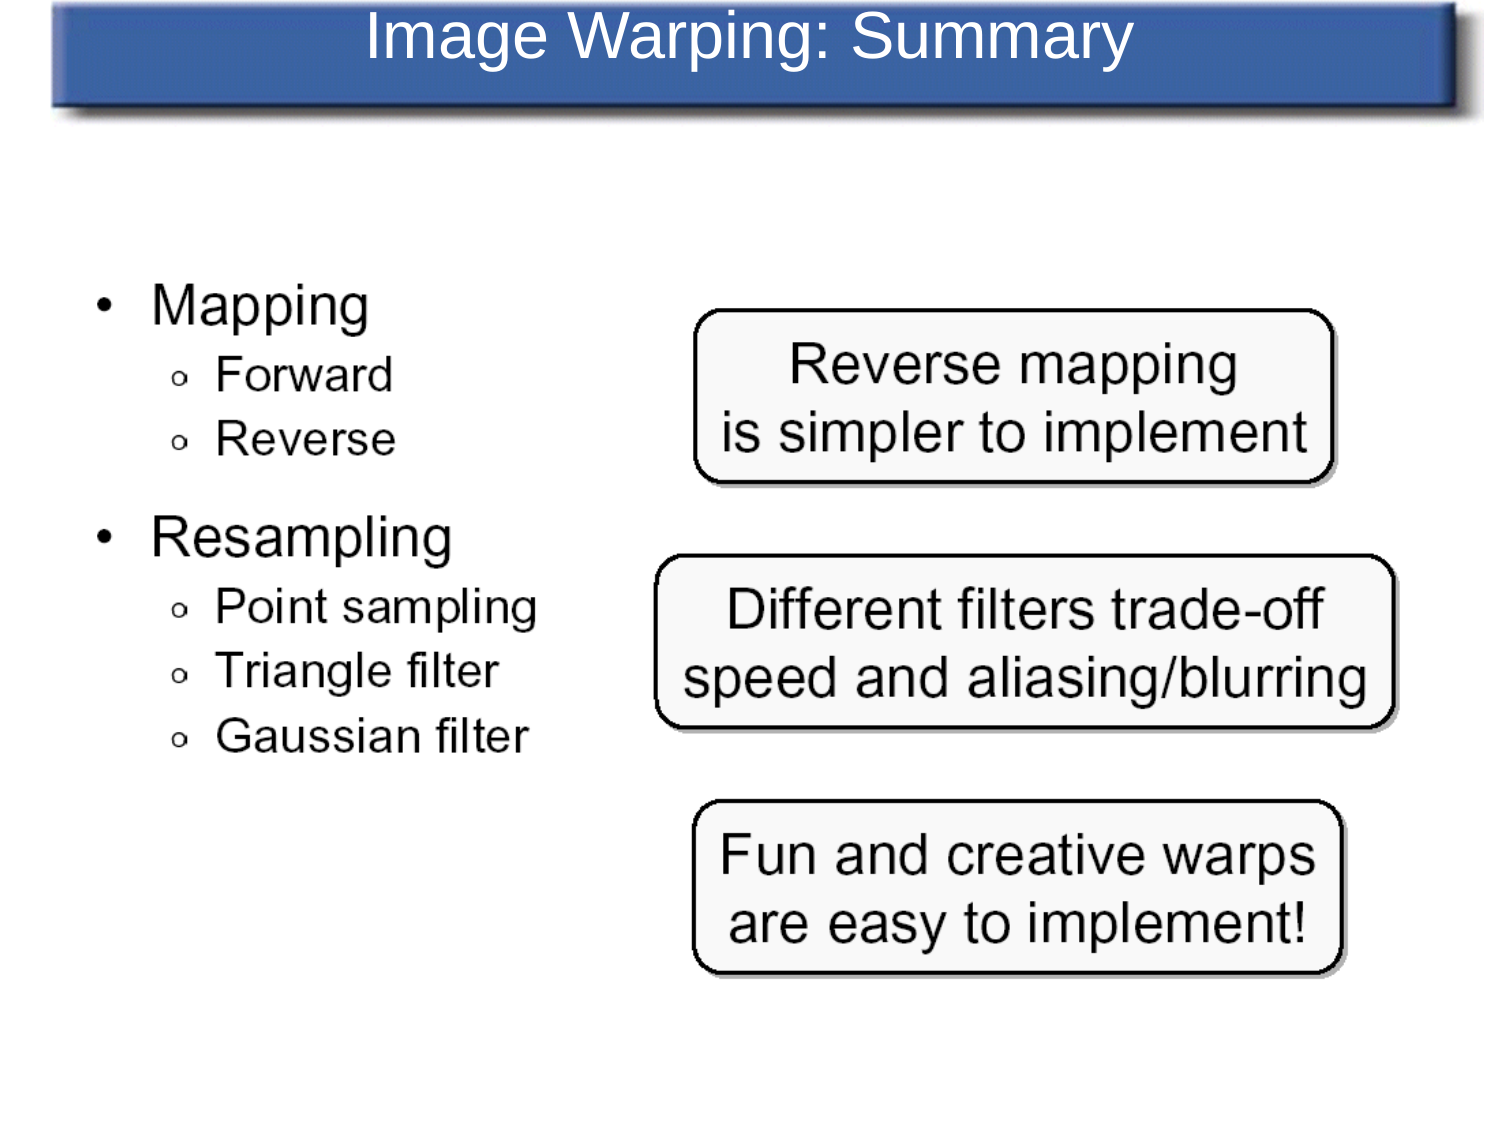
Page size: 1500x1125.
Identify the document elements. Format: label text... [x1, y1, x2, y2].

picture [50, 0, 1484, 127]
title Image Warping: Summary [75, 0, 1426, 80]
picture [81, 262, 1419, 1005]
